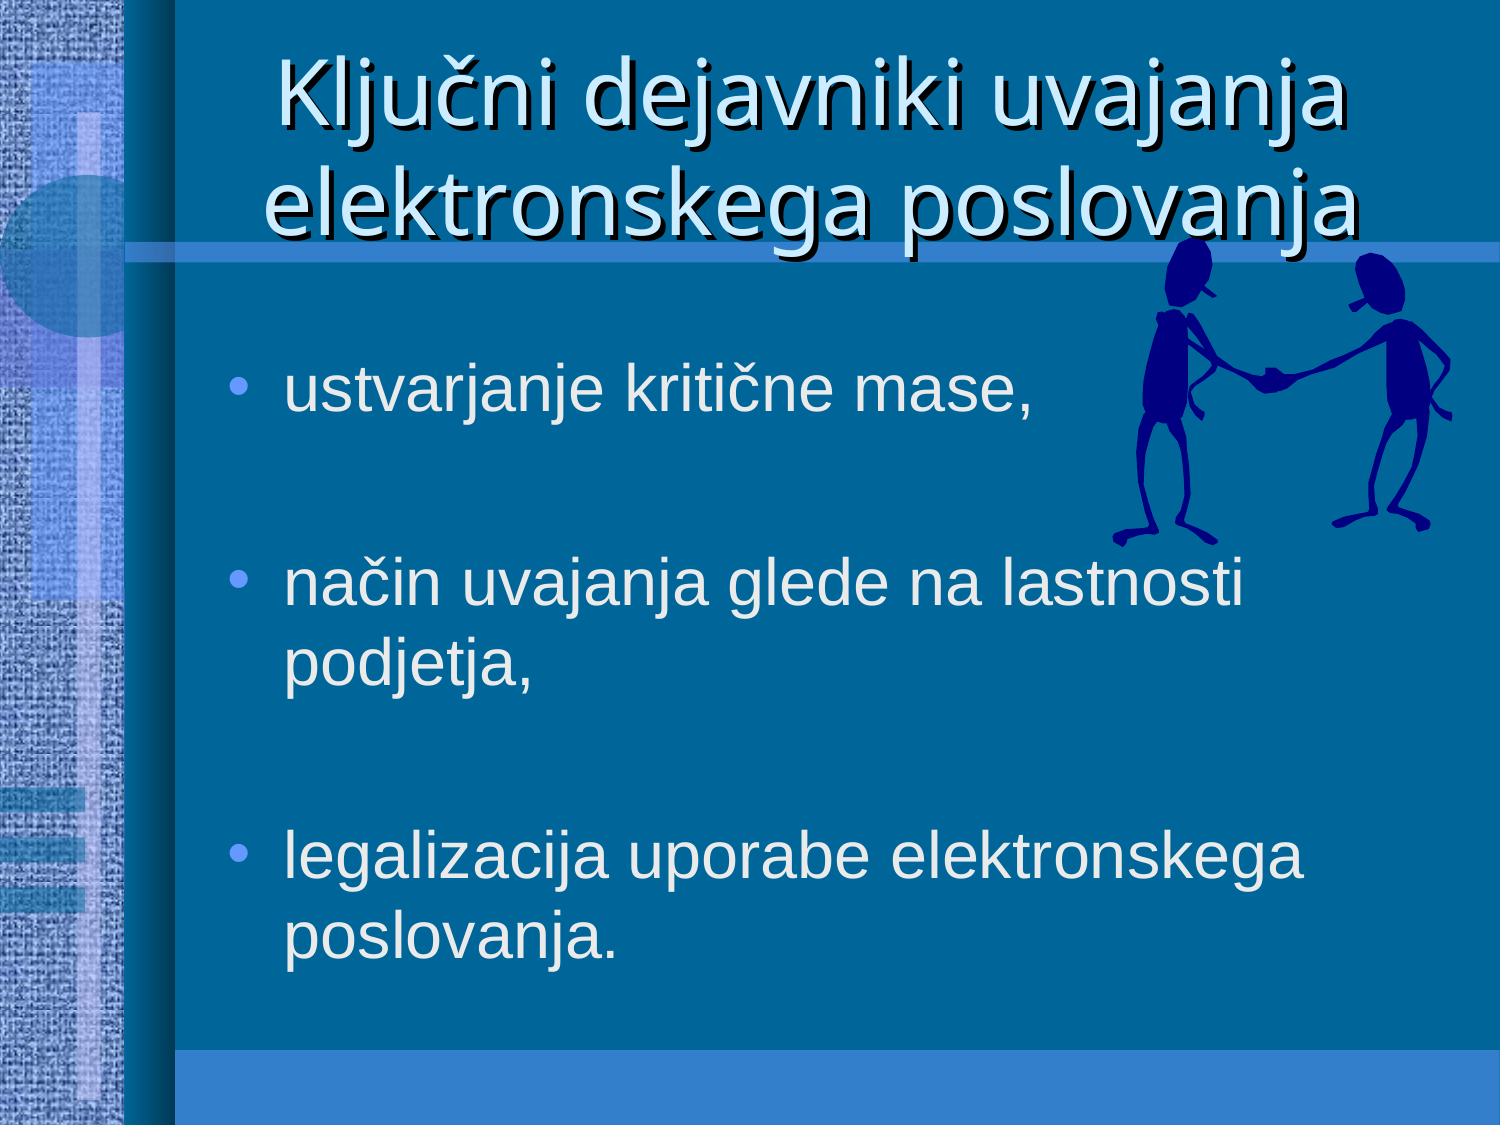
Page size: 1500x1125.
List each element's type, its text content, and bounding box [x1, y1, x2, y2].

picture [0, 388, 124, 1125]
chart [1112, 237, 1453, 548]
picture [0, 0, 123, 249]
list ustvarjanje kritične mase, način uvajanja glede na lastnosti podjetja, legalizacija uporabe elektronskega poslovanja. [212, 337, 1488, 1013]
title Ključni dejavniki uvajanja elektronskega poslovanja [124, 26, 1500, 262]
